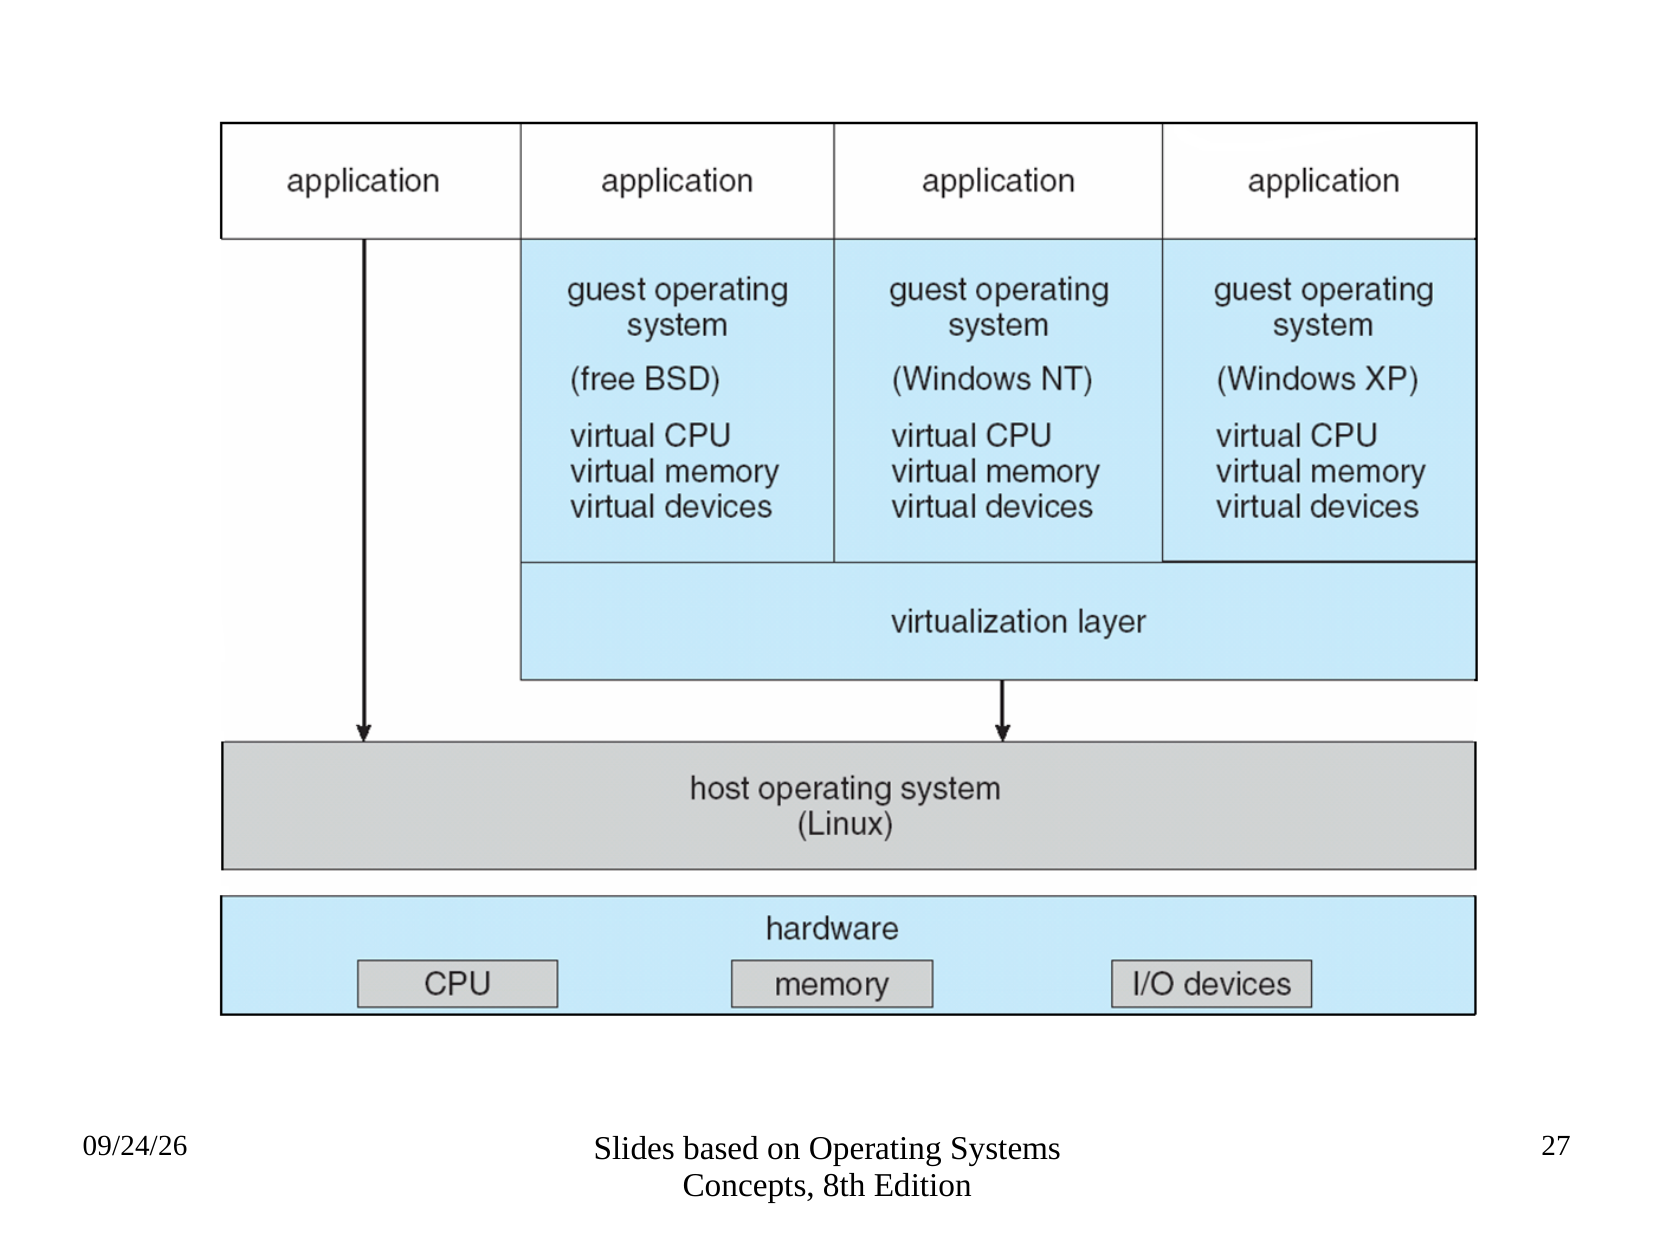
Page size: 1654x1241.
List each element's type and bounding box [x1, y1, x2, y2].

picture [213, 116, 1485, 1023]
